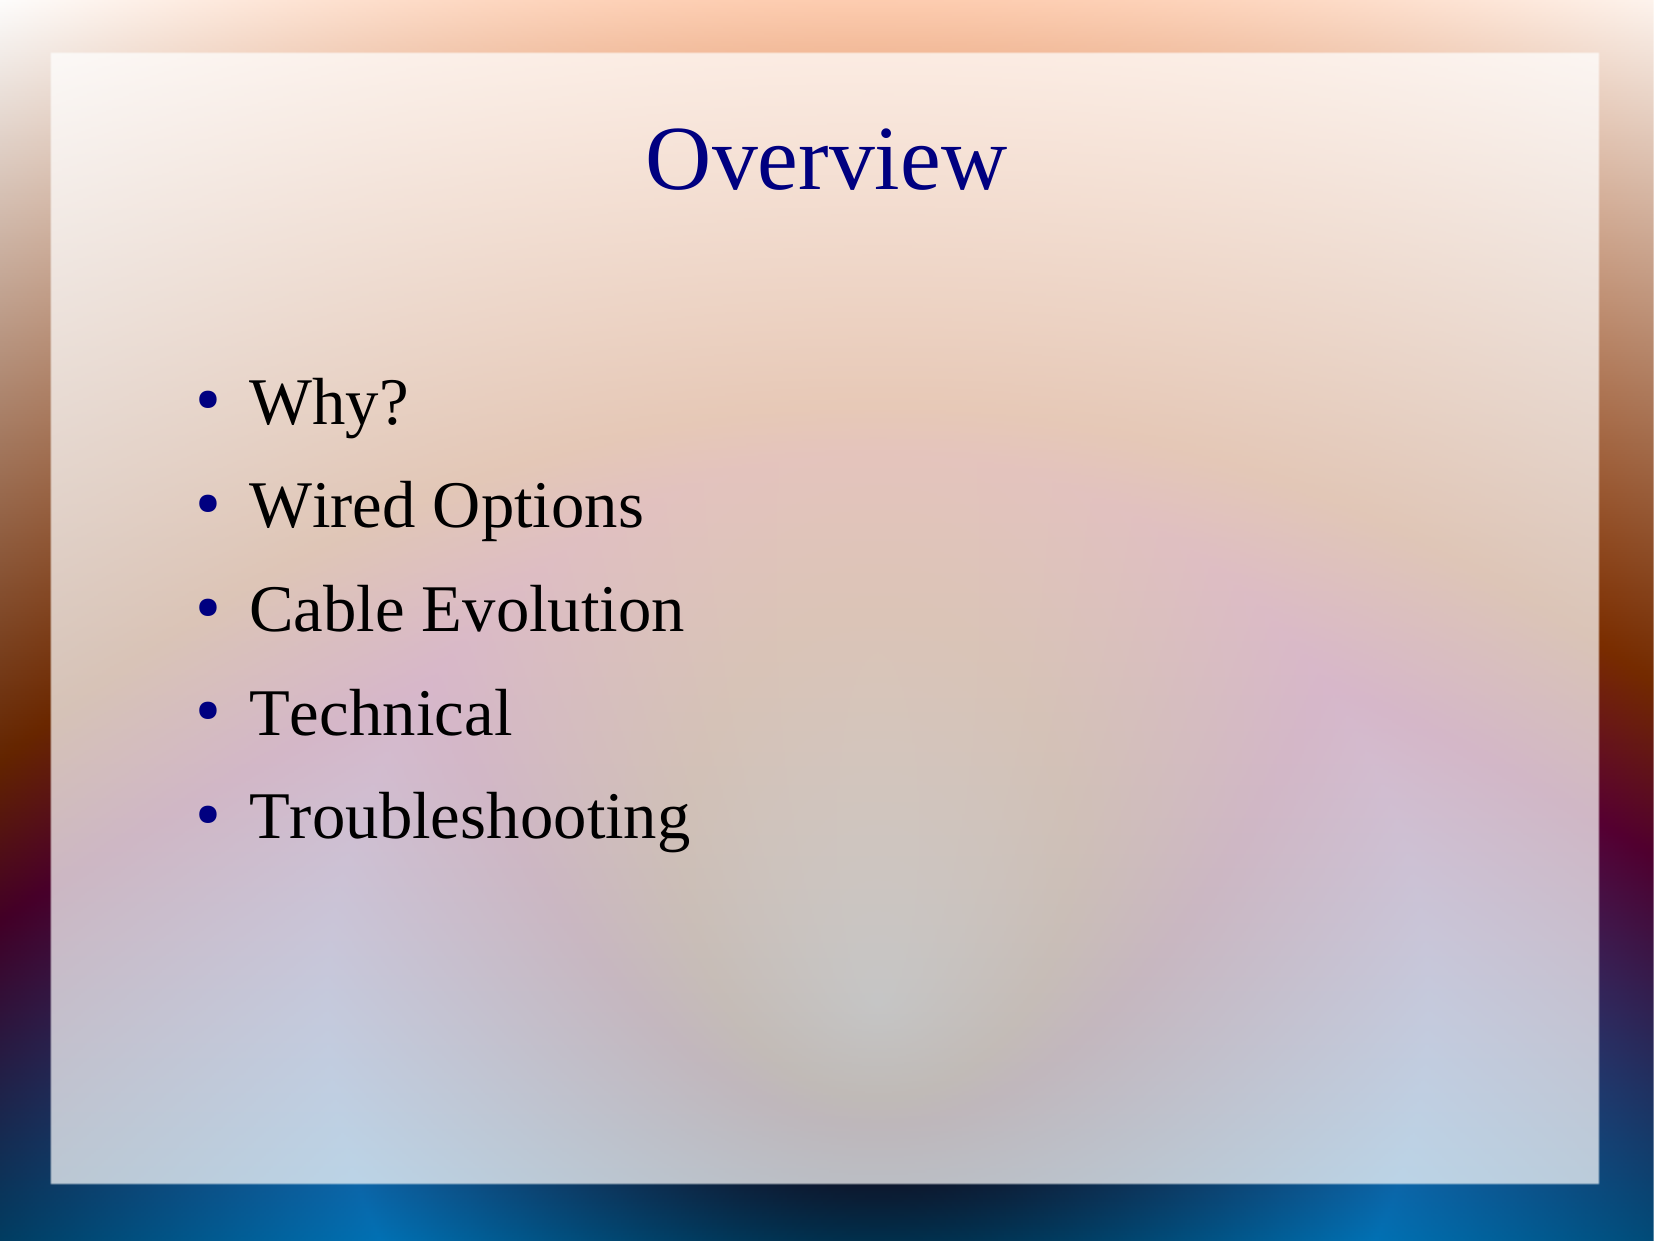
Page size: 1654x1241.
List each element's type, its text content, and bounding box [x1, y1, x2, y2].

title Overview [82, 55, 1571, 263]
list Why? Wired Options Cable Evolution Technical Troubleshooting [178, 364, 1570, 1147]
picture [0, 0, 1654, 1241]
